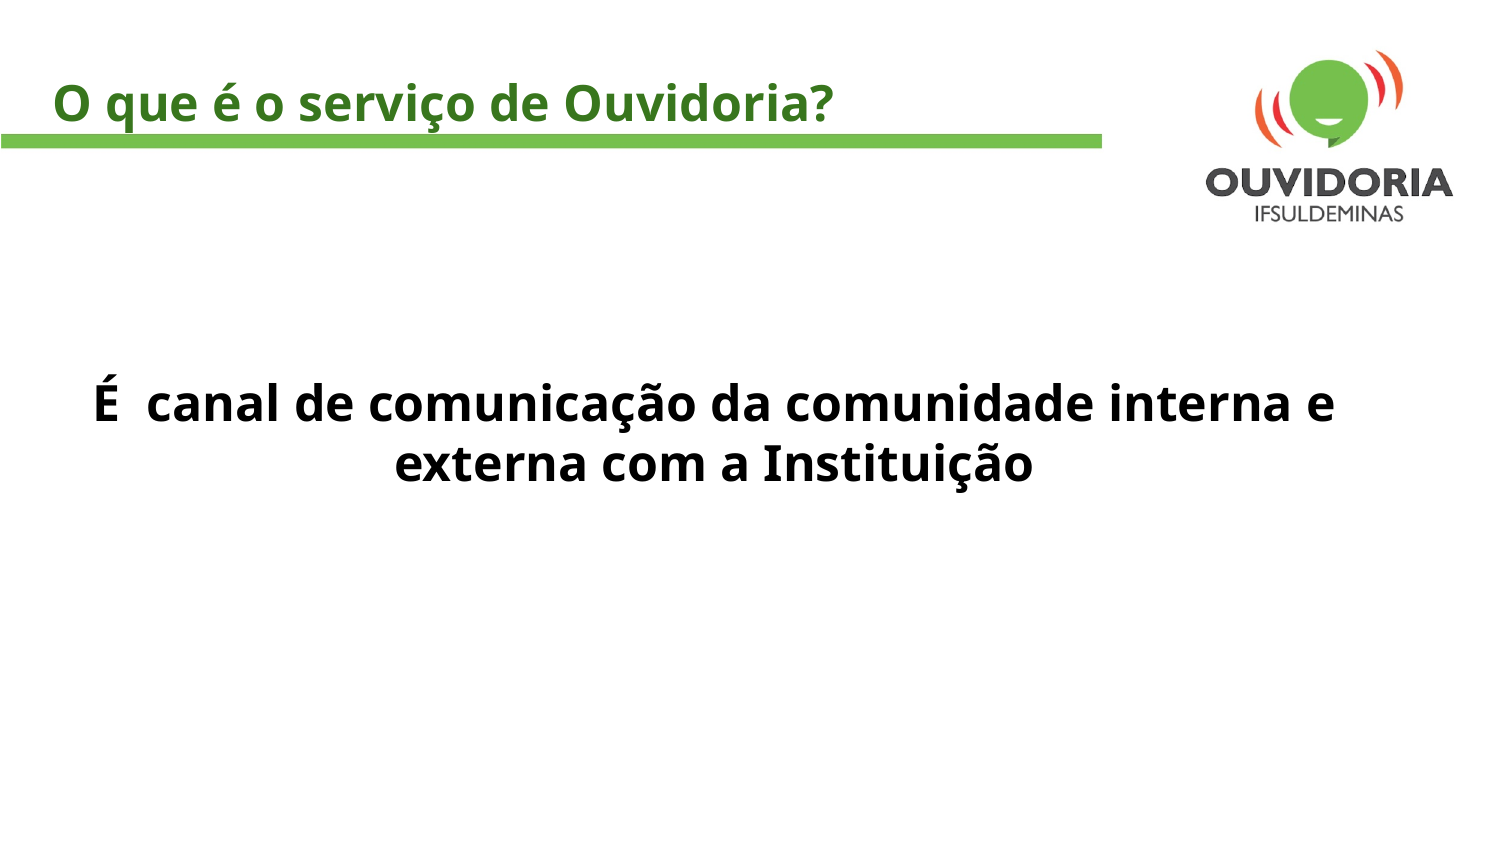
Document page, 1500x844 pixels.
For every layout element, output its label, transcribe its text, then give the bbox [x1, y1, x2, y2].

picture [1, 0, 1499, 844]
text_box O que é o serviço de Ouvidoria? É canal de comunicação da comunidade interna e externa com a Instituição [37, 55, 1392, 167]
